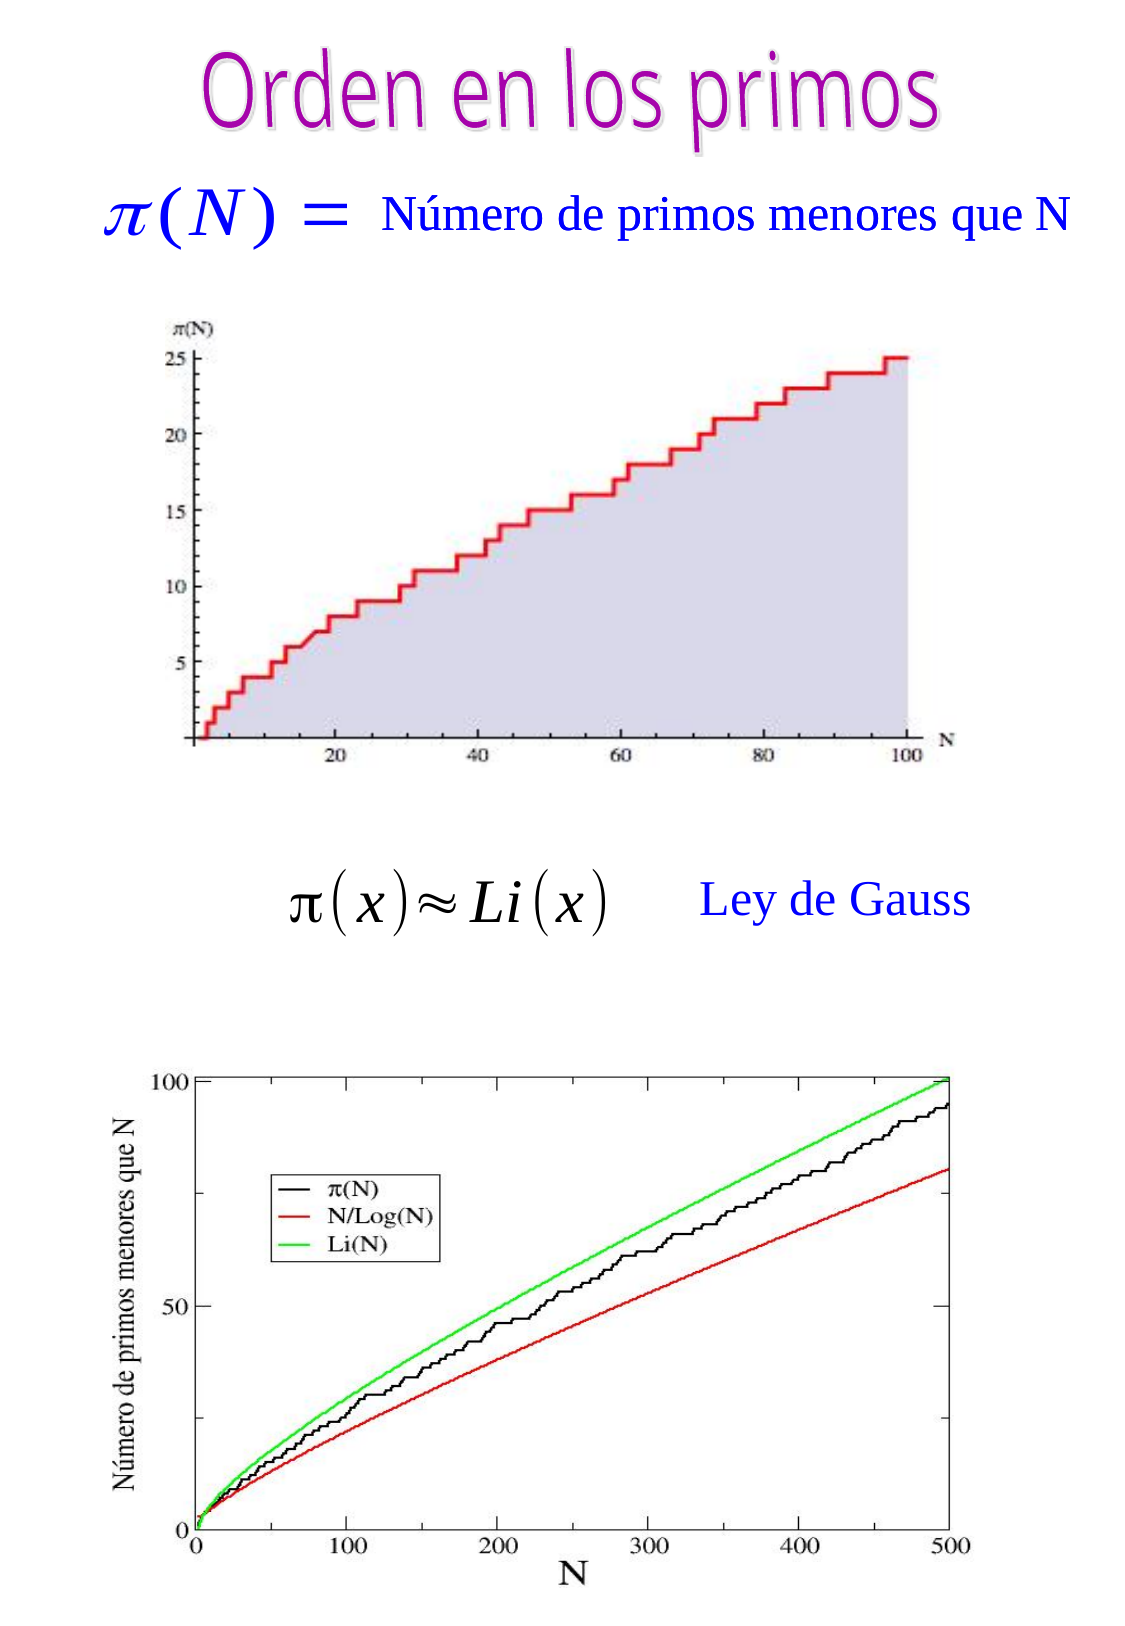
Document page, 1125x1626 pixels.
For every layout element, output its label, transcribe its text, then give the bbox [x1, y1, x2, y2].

text_box Orden en los primos [584, 69, 624, 129]
text_box Orden en los primos [769, 70, 780, 128]
picture [165, 318, 957, 768]
text_box Orden en los primos [452, 69, 489, 129]
text_box Orden en los primos [386, 69, 424, 128]
chart [271, 863, 626, 939]
text_box Número de primos menores que N [366, 172, 1087, 249]
text_box Orden en los primos [907, 69, 939, 129]
text_box Orden en los primos [264, 69, 289, 128]
picture [82, 980, 1125, 1626]
text_box Orden en los primos [564, 47, 576, 128]
text_box Orden en los primos [497, 69, 536, 128]
text_box Orden en los primos [630, 69, 662, 129]
text_box Orden en los primos [737, 69, 762, 128]
text_box Orden en los primos [202, 50, 254, 129]
chart [101, 176, 347, 260]
text_box Orden en los primos [293, 47, 332, 129]
text_box Orden en los primos [861, 69, 900, 129]
text_box Orden en los primos [341, 69, 377, 129]
text_box Ley de Gauss [685, 858, 1090, 934]
text_box Orden en los primos [690, 69, 729, 154]
text_box Orden en los primos [789, 69, 852, 128]
